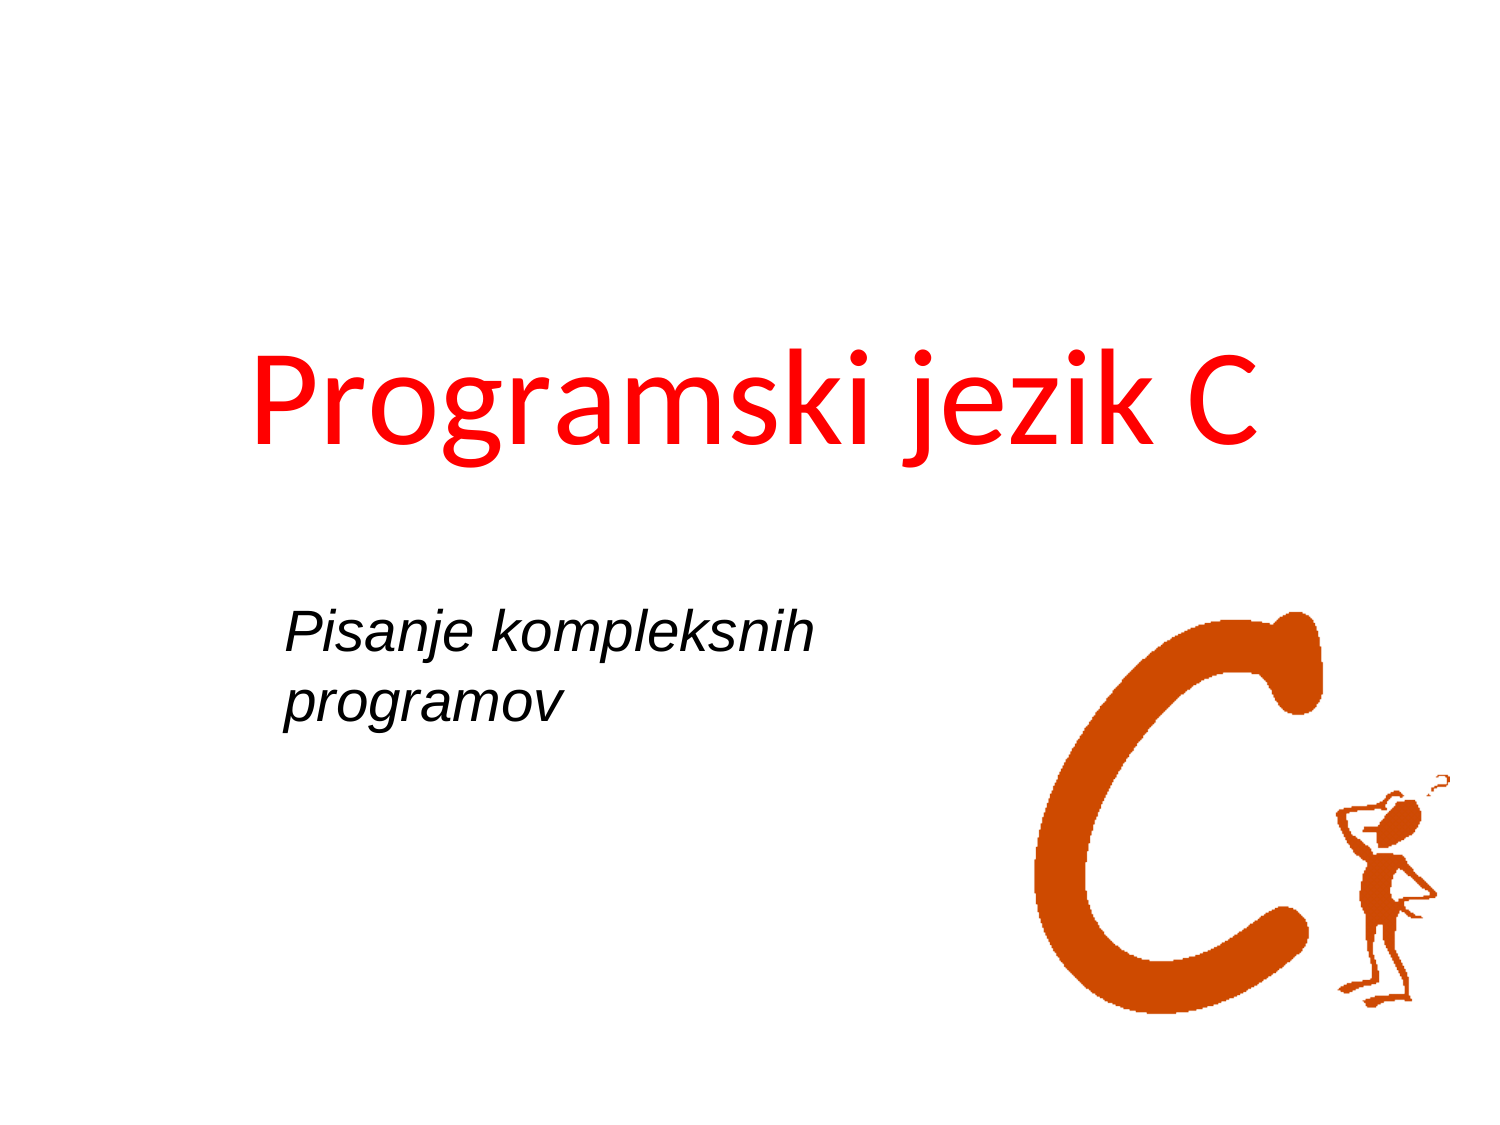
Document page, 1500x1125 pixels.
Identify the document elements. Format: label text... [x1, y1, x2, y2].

title Programski jezik C [117, 269, 1393, 511]
picture [1025, 587, 1450, 1052]
text_box Pisanje kompleksnih programov [269, 585, 891, 742]
